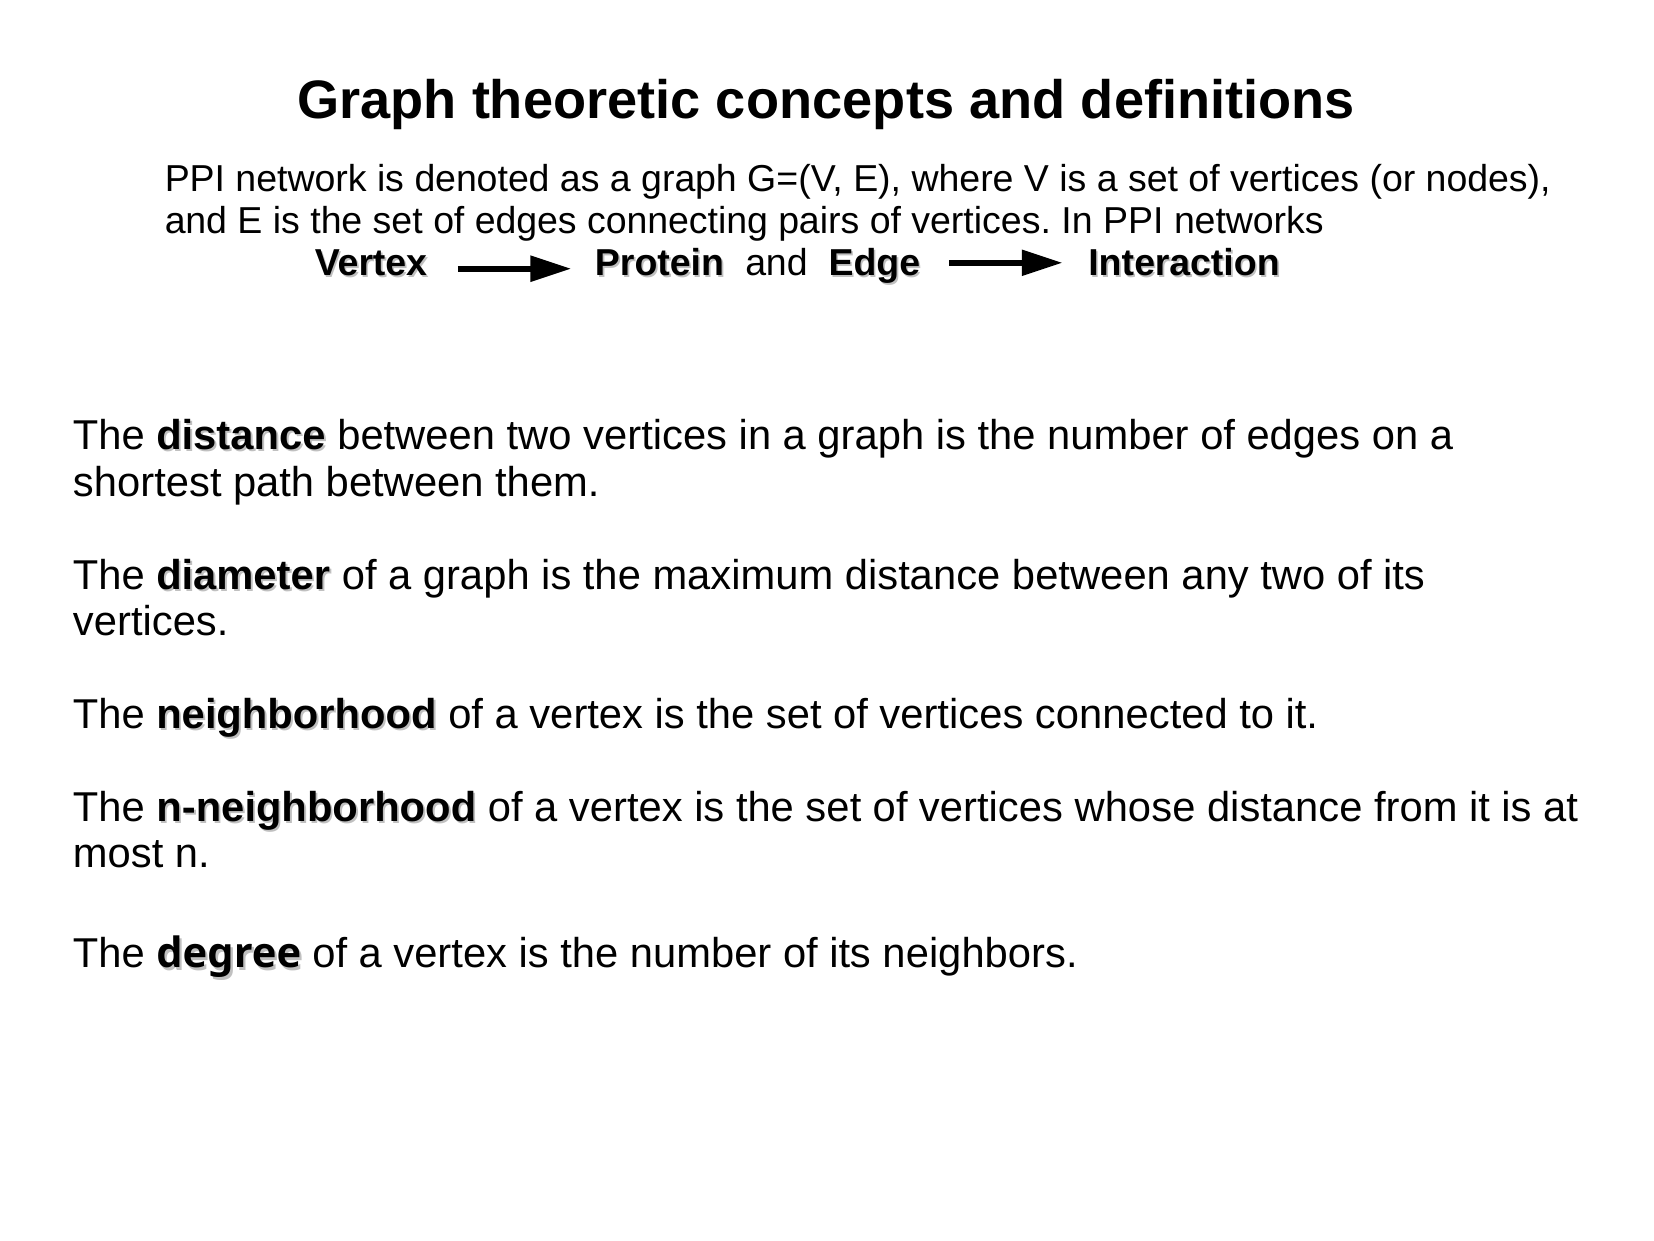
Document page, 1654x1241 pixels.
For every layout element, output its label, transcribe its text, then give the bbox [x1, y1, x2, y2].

text_box The distance between two vertices in a graph is the number of edges on a shortest path between them. The diameter of a graph is the maximum distance between any two of its vertices. The neighborhood of a vertex is the set of vertices connected to it. The n-neighborhood of a vertex is the set of vertices whose distance from it is at most n. The degree of a vertex is the number of its neighbors. [58, 404, 1596, 1079]
text_box Graph theoretic concepts and definitions [58, 61, 1596, 139]
text_box PPI network is denoted as a graph G=(V, E), where V is a set of vertices (or nodes), and E is the set of edges connecting pairs of vertices. In PPI networks Vertex Protein and Edge Interaction [150, 150, 1576, 293]
